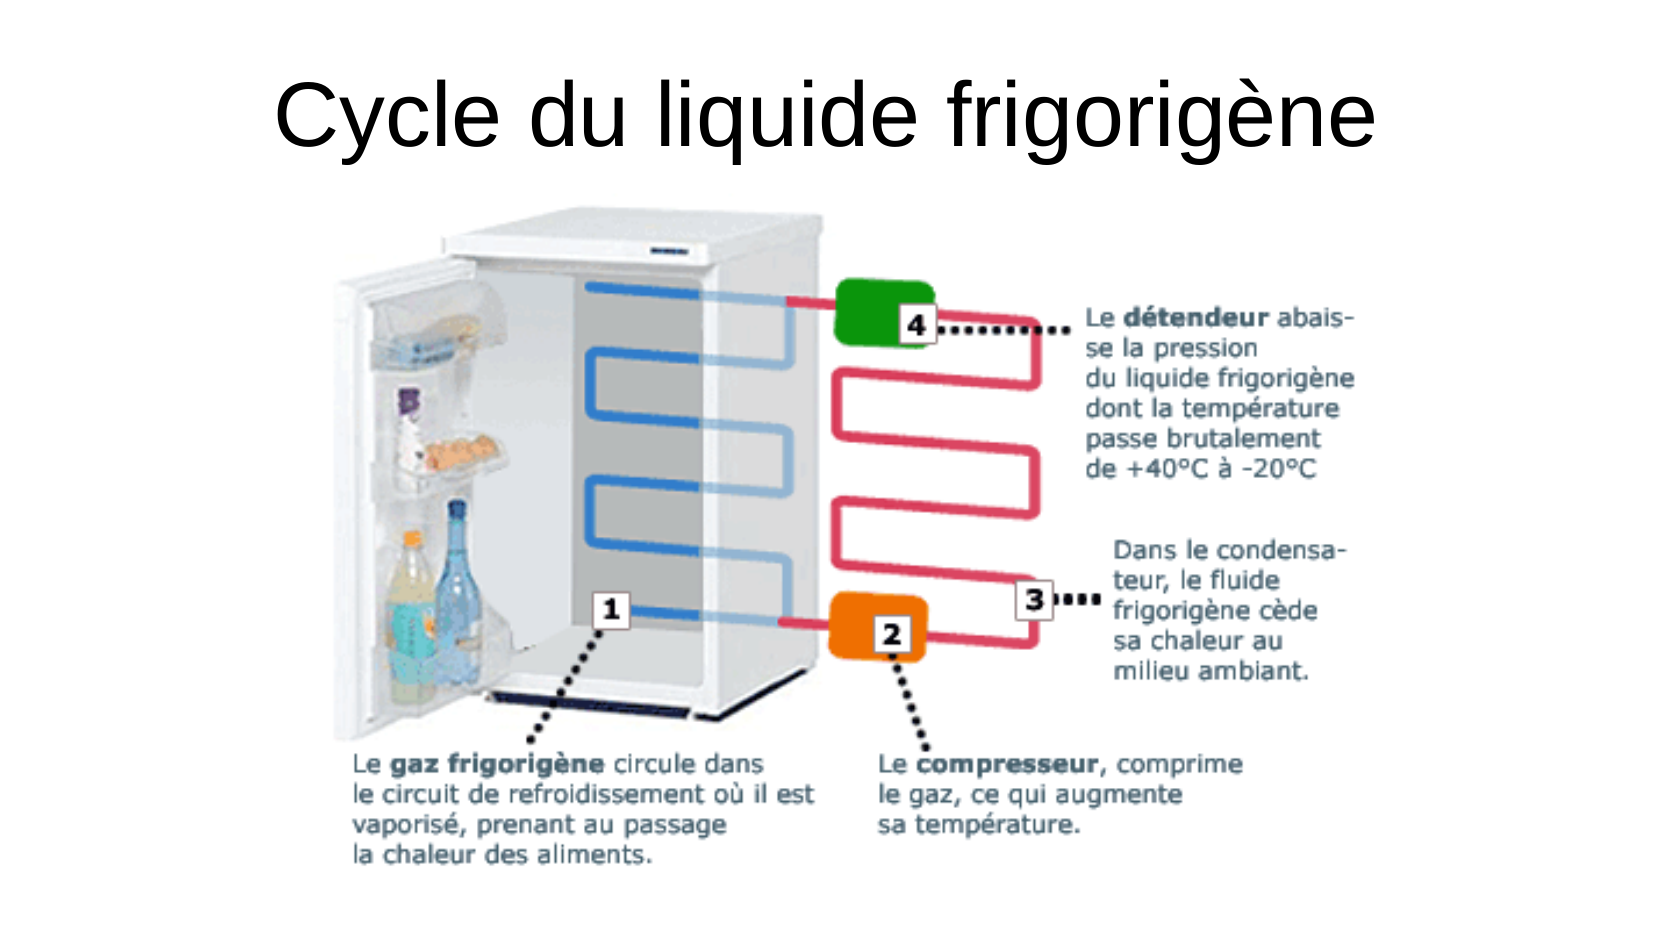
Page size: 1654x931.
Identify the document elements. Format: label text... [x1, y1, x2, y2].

title Cycle du liquide frigorigène [82, 37, 1571, 193]
picture [318, 192, 1364, 880]
